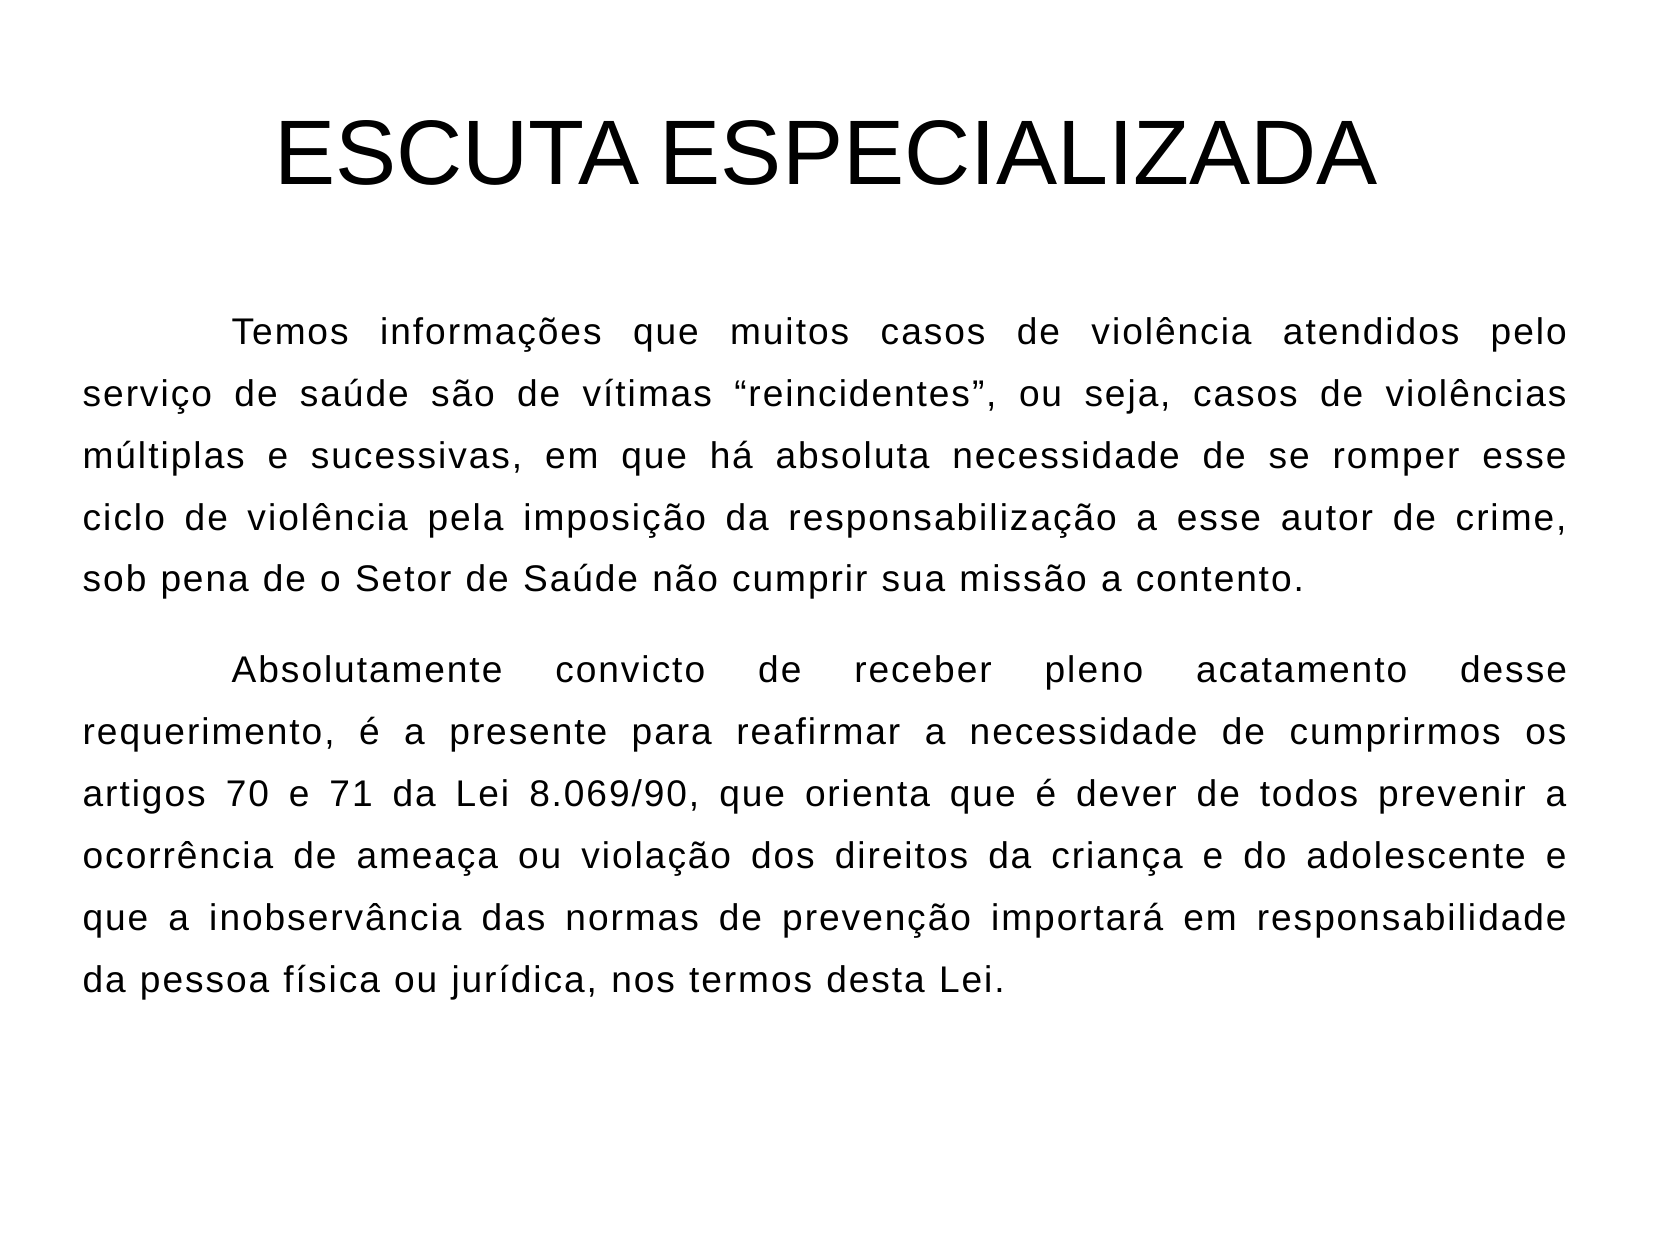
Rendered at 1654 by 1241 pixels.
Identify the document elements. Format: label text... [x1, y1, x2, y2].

list Temos informações que muitos casos de violência atendidos pelo serviço de saúde são de vítimas “reincidentes”, ou seja, casos de violências múltiplas e sucessivas, em que há absoluta necessidade de se romper esse ciclo de violência pela imposição da responsabilização a esse autor de crime, sob pena de o Setor de Saúde não cumprir sua missão a contento. Absolutamente convicto de receber pleno acatamento desse requerimento, é a presente para reafirmar a necessidade de cumprirmos os artigos 70 e 71 da Lei 8.069/90, que orienta que é dever de todos prevenir a ocorrência de ameaça ou violação dos direitos da criança e do adolescente e que a inobservância das normas de prevenção importará em responsabilidade da pessoa física ou jurídica, nos termos desta Lei. [82, 290, 1571, 1010]
title ESCUTA ESPECIALIZADA [82, 49, 1571, 257]
